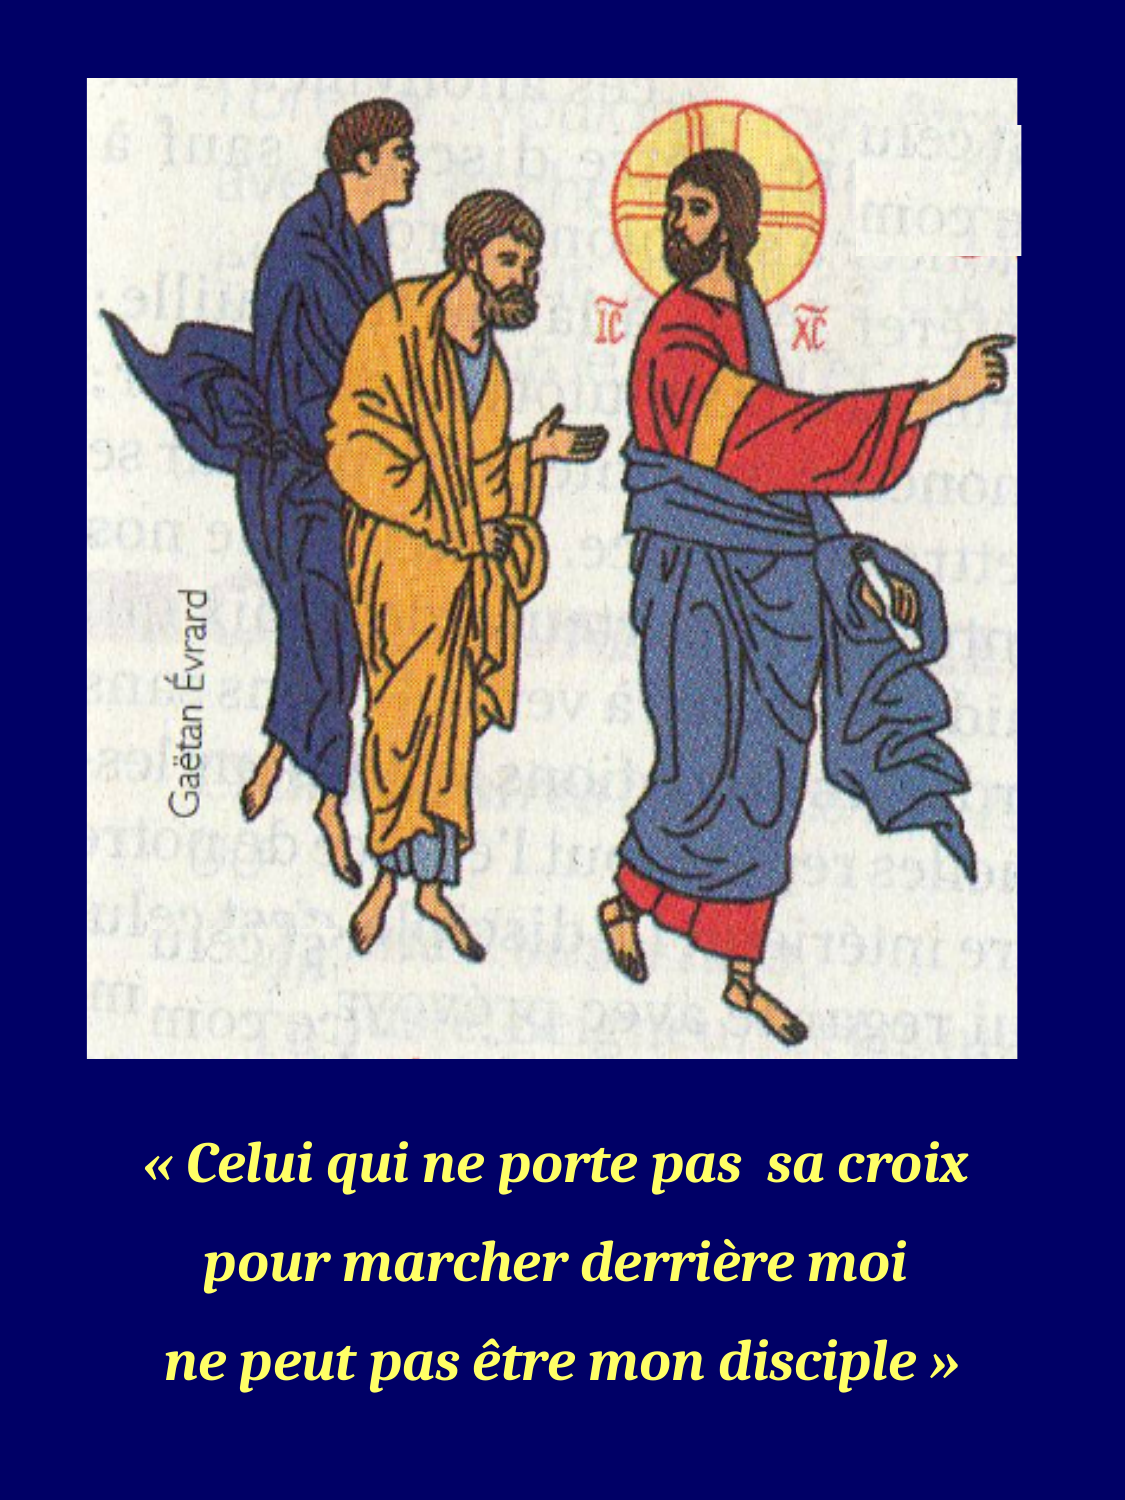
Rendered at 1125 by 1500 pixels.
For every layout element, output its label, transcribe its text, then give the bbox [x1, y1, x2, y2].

text_box « Celui qui ne porte pas sa croix pour marcher derrière moi ne peut pas être mon disciple » [101, 1116, 1023, 1400]
picture [86, 78, 1022, 1059]
